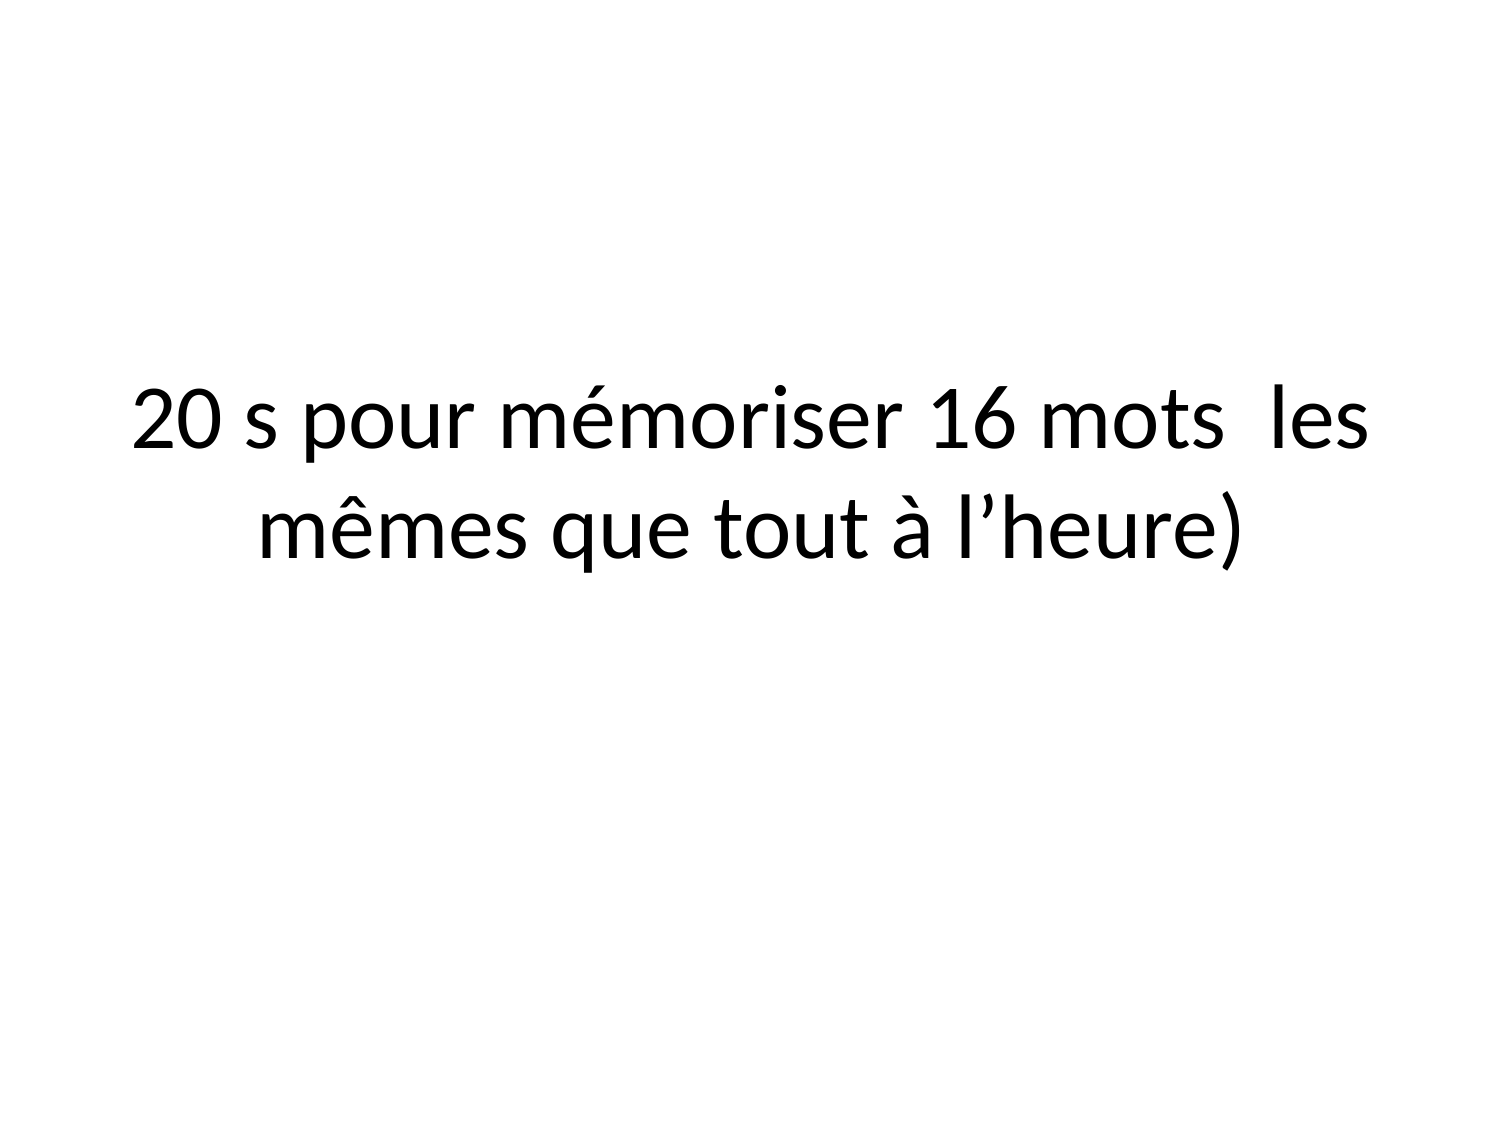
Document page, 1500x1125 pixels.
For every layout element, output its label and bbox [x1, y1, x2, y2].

list [75, 262, 1425, 1005]
